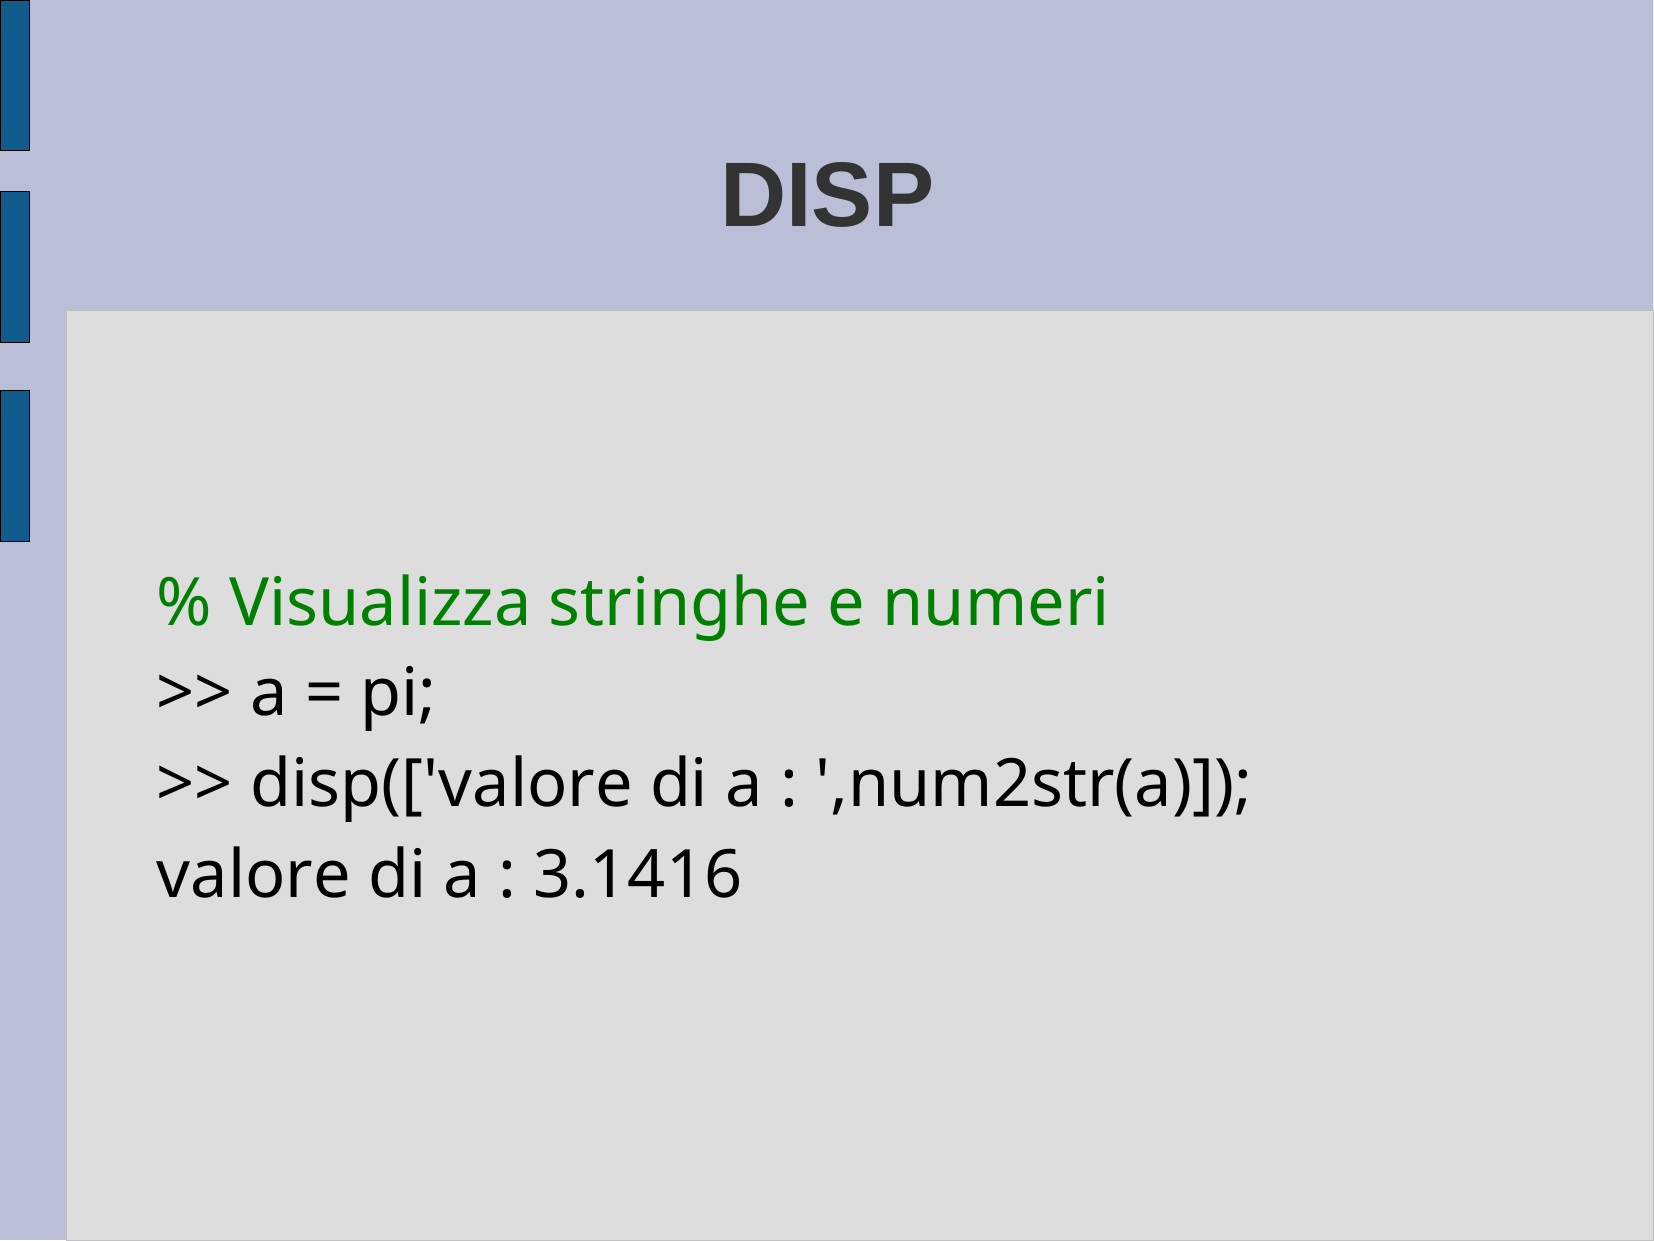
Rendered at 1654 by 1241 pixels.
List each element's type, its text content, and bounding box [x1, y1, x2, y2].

subtitle % Visualizza stringhe e numeri >> a = pi; >> disp(['valore di a : ',num2str(a)]); valore di a : 3.1416 [121, 352, 1534, 1119]
title DISP [121, 98, 1534, 291]
